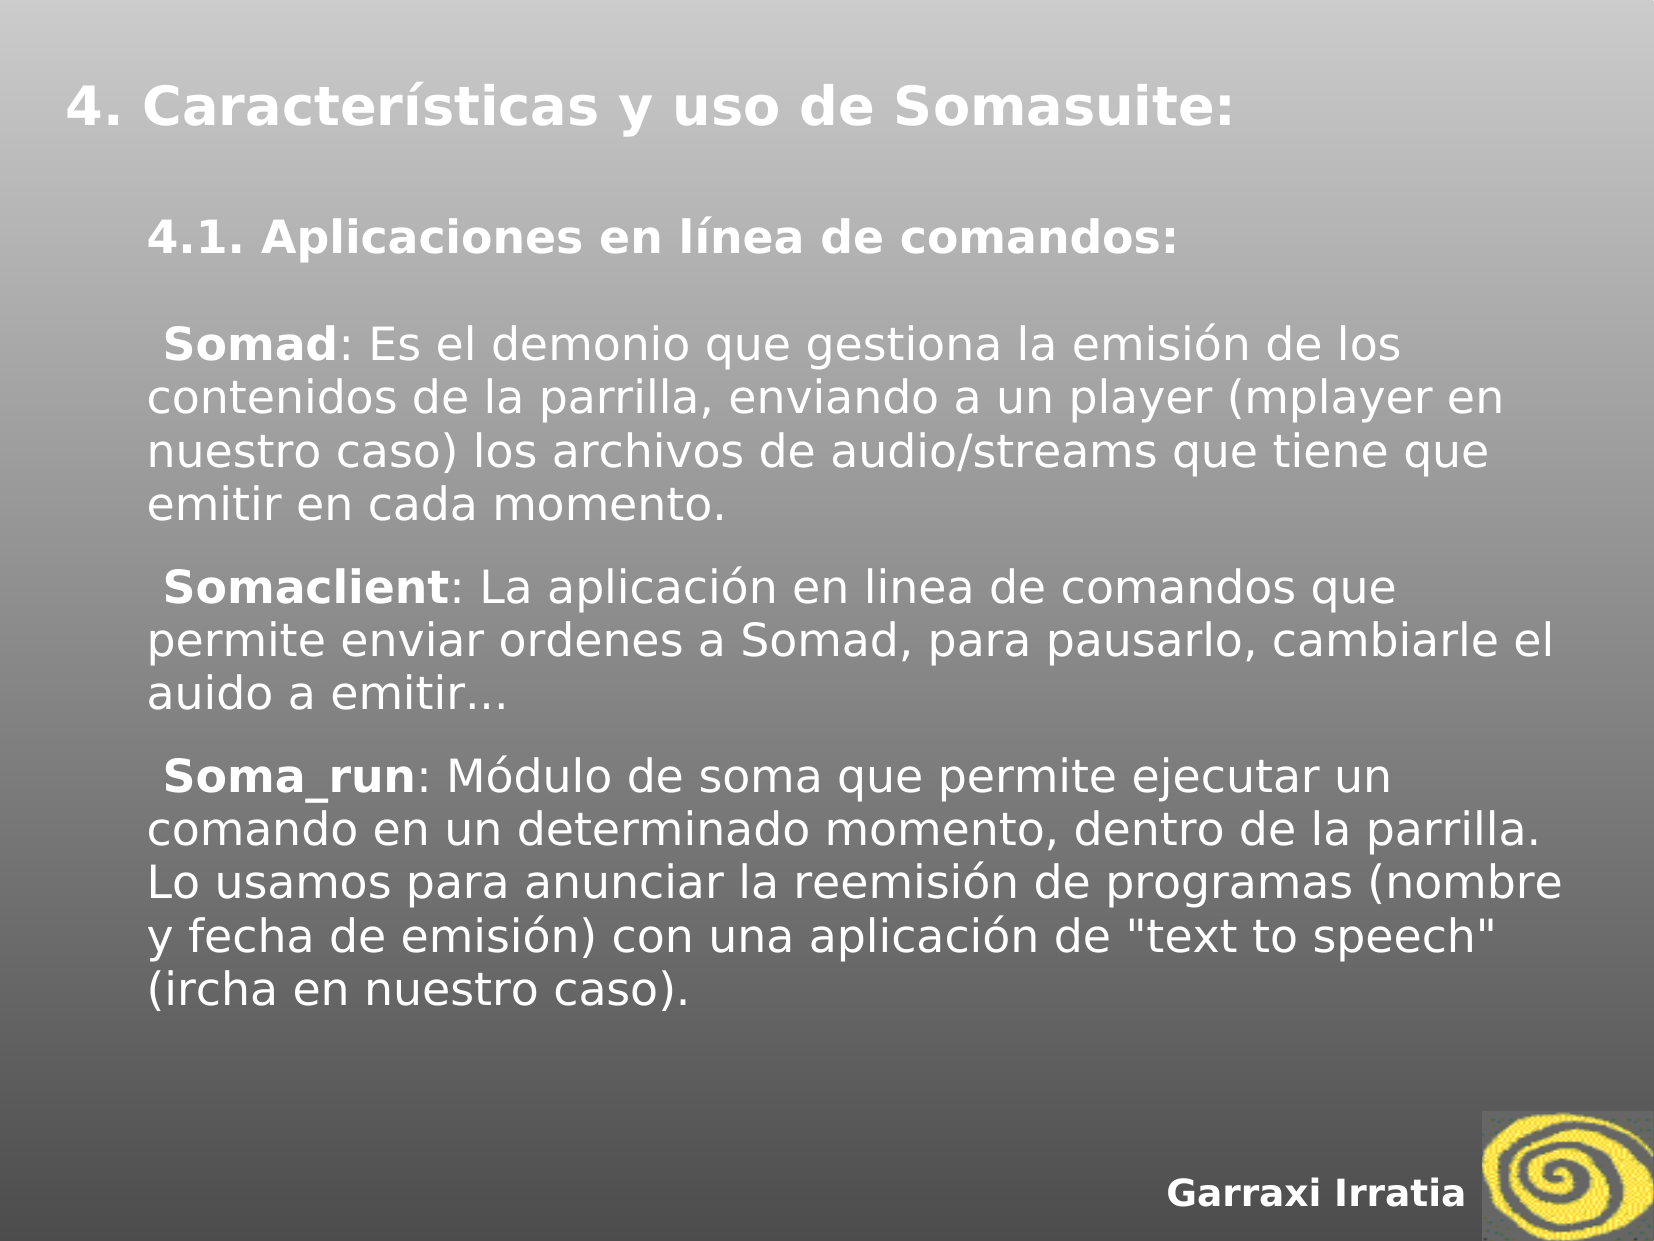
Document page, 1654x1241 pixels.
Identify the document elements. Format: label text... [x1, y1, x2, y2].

text_box 4. Características y uso de Somasuite: [50, 67, 1553, 146]
picture [1482, 1111, 1654, 1241]
text_box 4.1. Aplicaciones en línea de comandos: Somad: Es el demonio que gestiona la emisión de los contenidos de la parrilla, enviando a un player (mplayer en nuestro caso) los archivos de audio/streams que tiene que emitir en cada momento. Somaclient: La aplicación en linea de comandos que permite enviar ordenes a Somad, para pausarlo, cambiarle el auido a emitir... Soma_run: Módulo de soma que permite ejecutar un comando en un determinado momento, dentro de la parrilla. Lo usamos para anunciar la reemisión de programas (nombre y fecha de emisión) con una aplicación de "text to speech" (ircha en nuestro caso). [131, 204, 1585, 1070]
